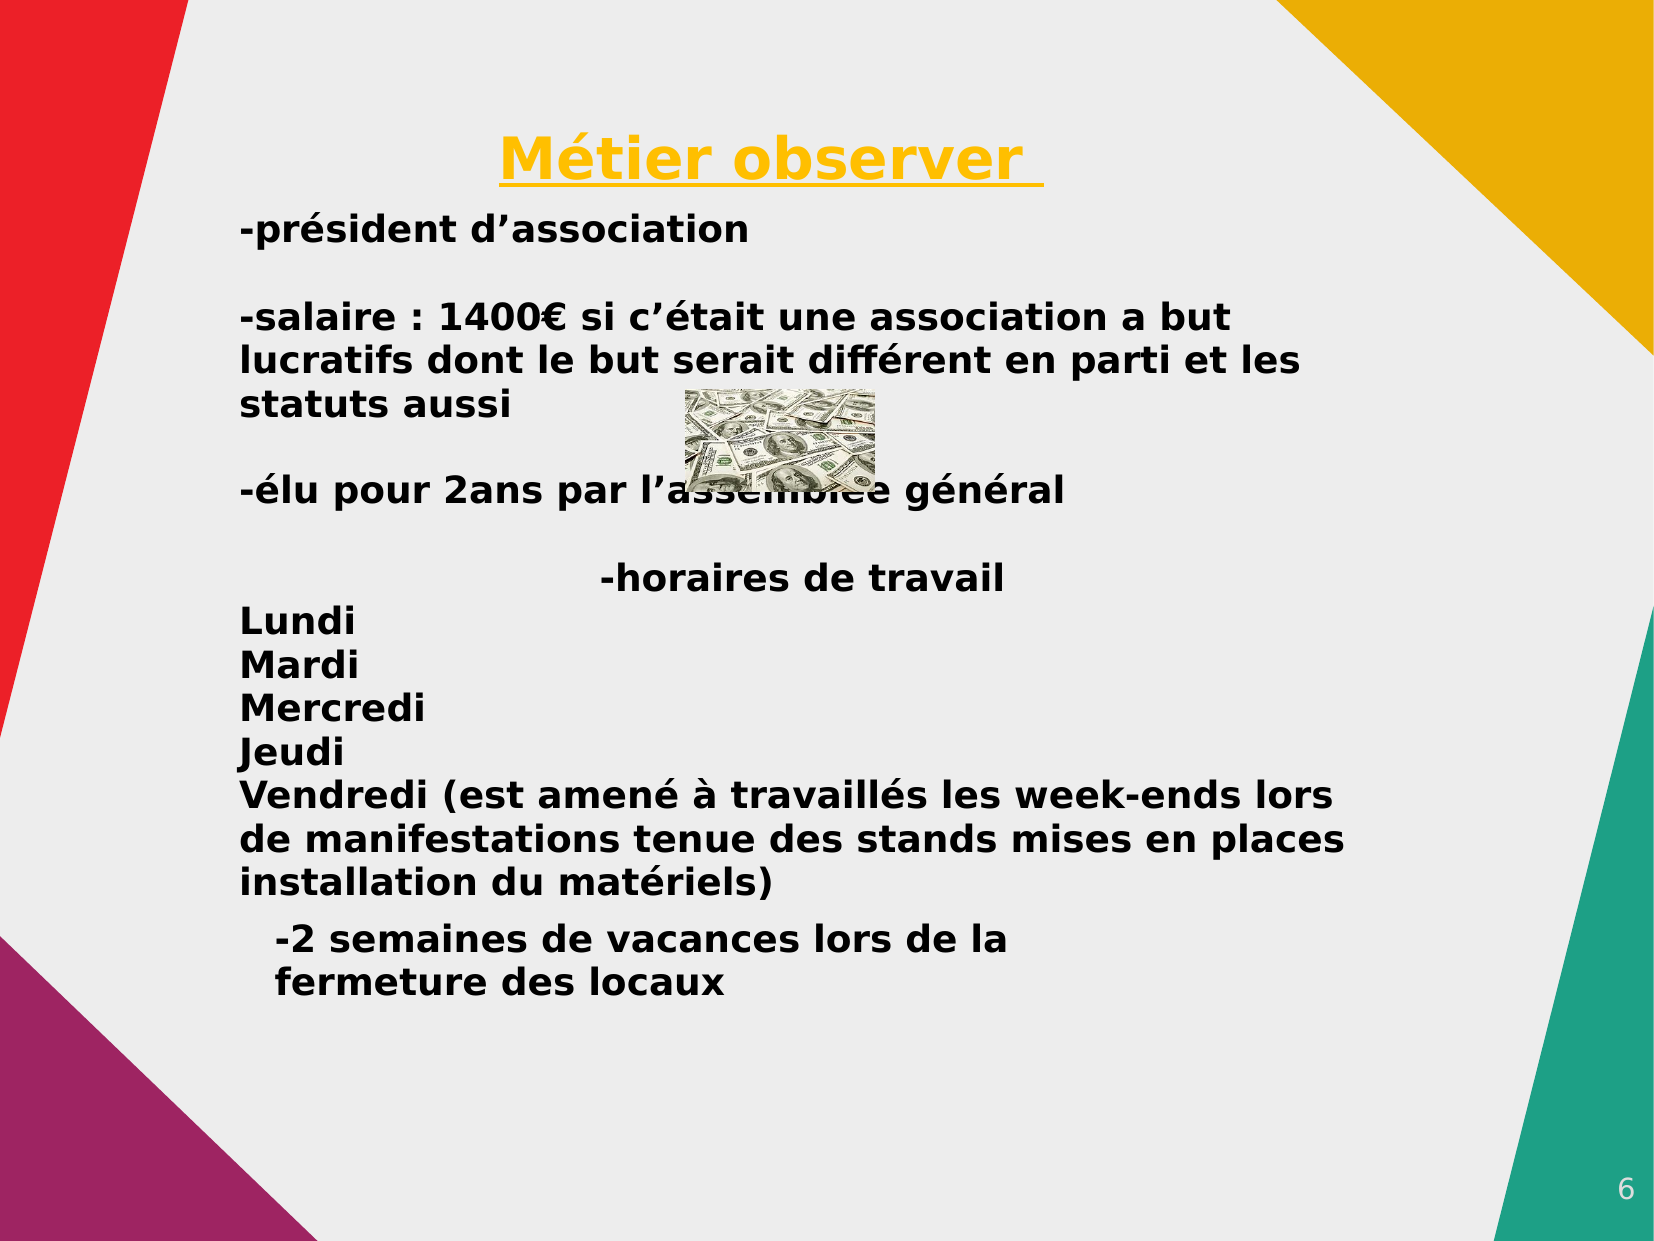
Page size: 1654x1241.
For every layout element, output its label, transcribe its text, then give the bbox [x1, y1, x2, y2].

text_box -président d’association -salaire : 1400€ si c’était une association a but lucratifs dont le but serait différent en parti et les statuts aussi -élu pour 2ans par l’assemblée général -horaires de travail Lundi Mardi Mercredi Jeudi Vendredi (est amené à travaillés les week-ends lors de manifestations tenue des stands mises en places installation du matériels) [224, 200, 1394, 912]
picture [685, 389, 875, 492]
text_box -2 semaines de vacances lors de la fermeture des locaux [259, 910, 1229, 1013]
text_box Métier observer [484, 118, 1347, 200]
